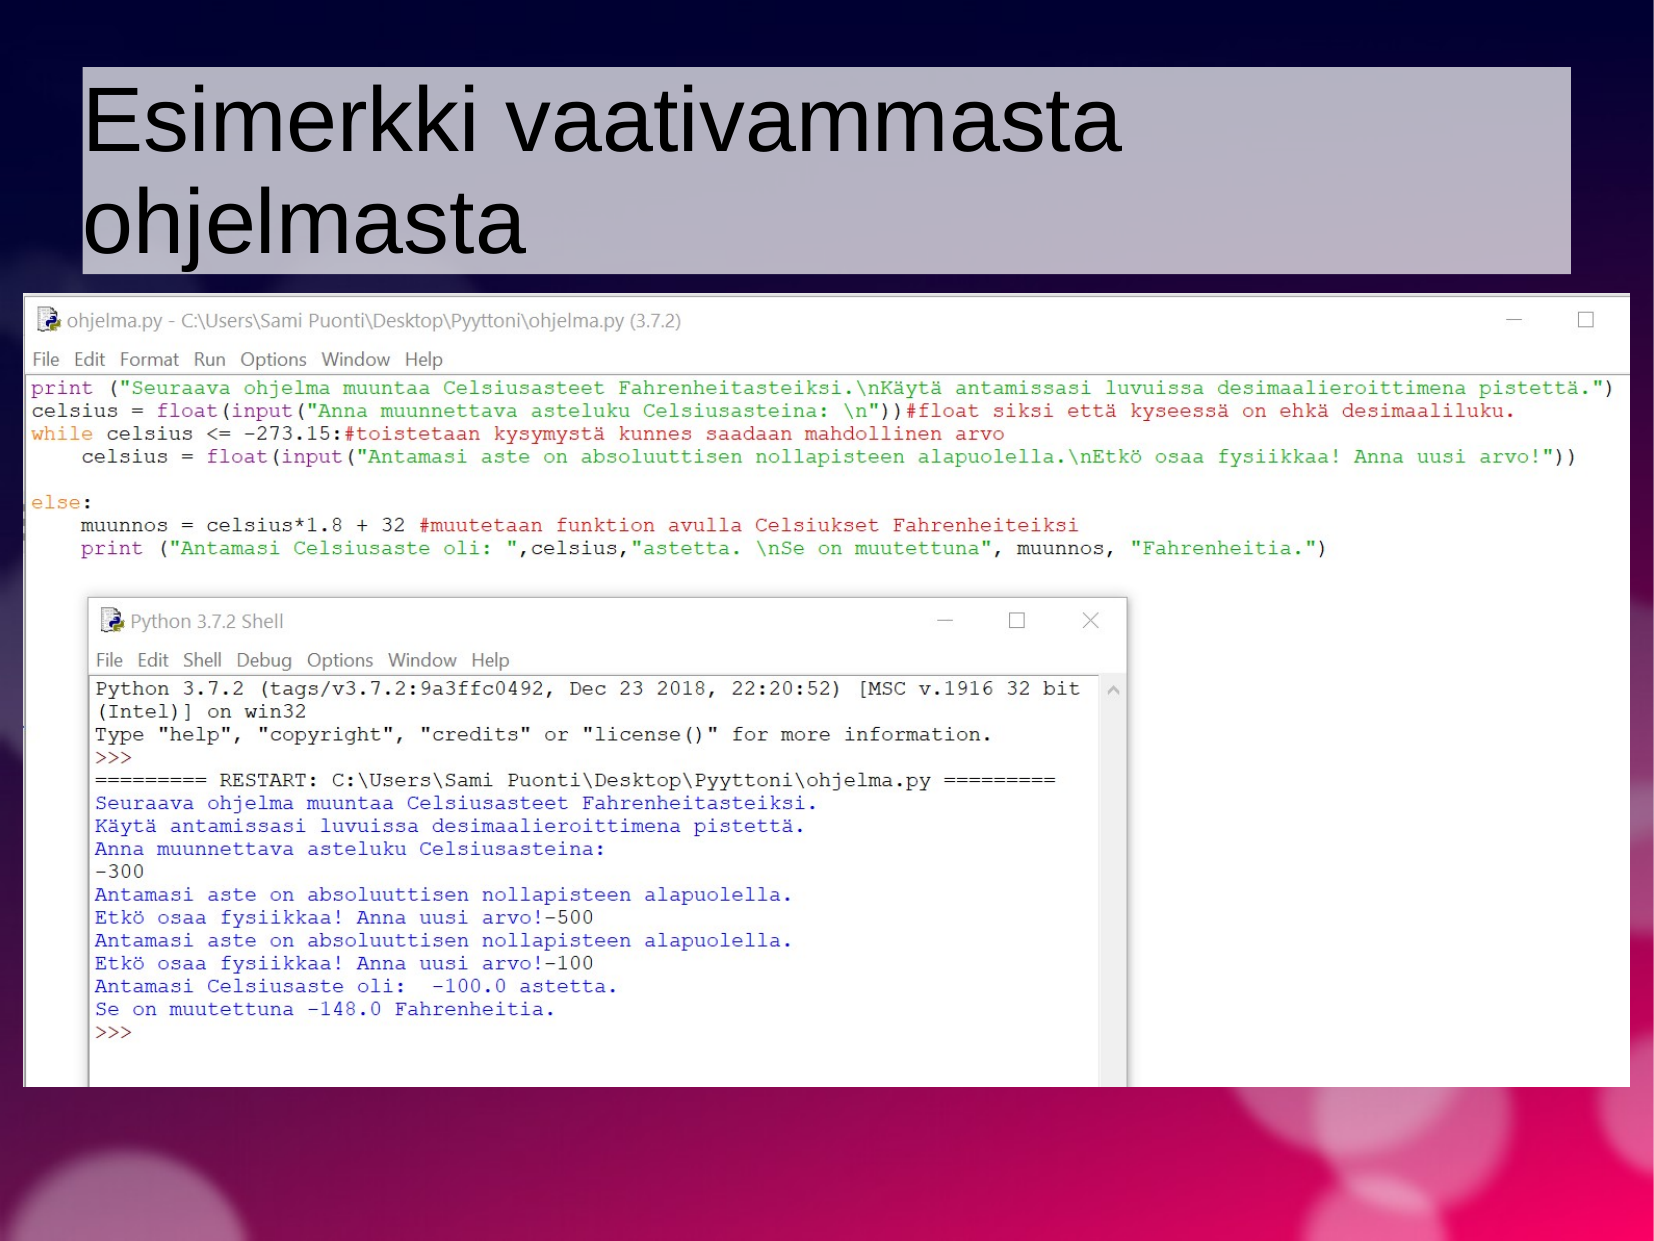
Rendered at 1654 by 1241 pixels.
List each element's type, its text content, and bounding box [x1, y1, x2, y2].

picture [0, 0, 1654, 1241]
title Esimerkki vaativammasta ohjelmasta [82, 67, 1571, 275]
